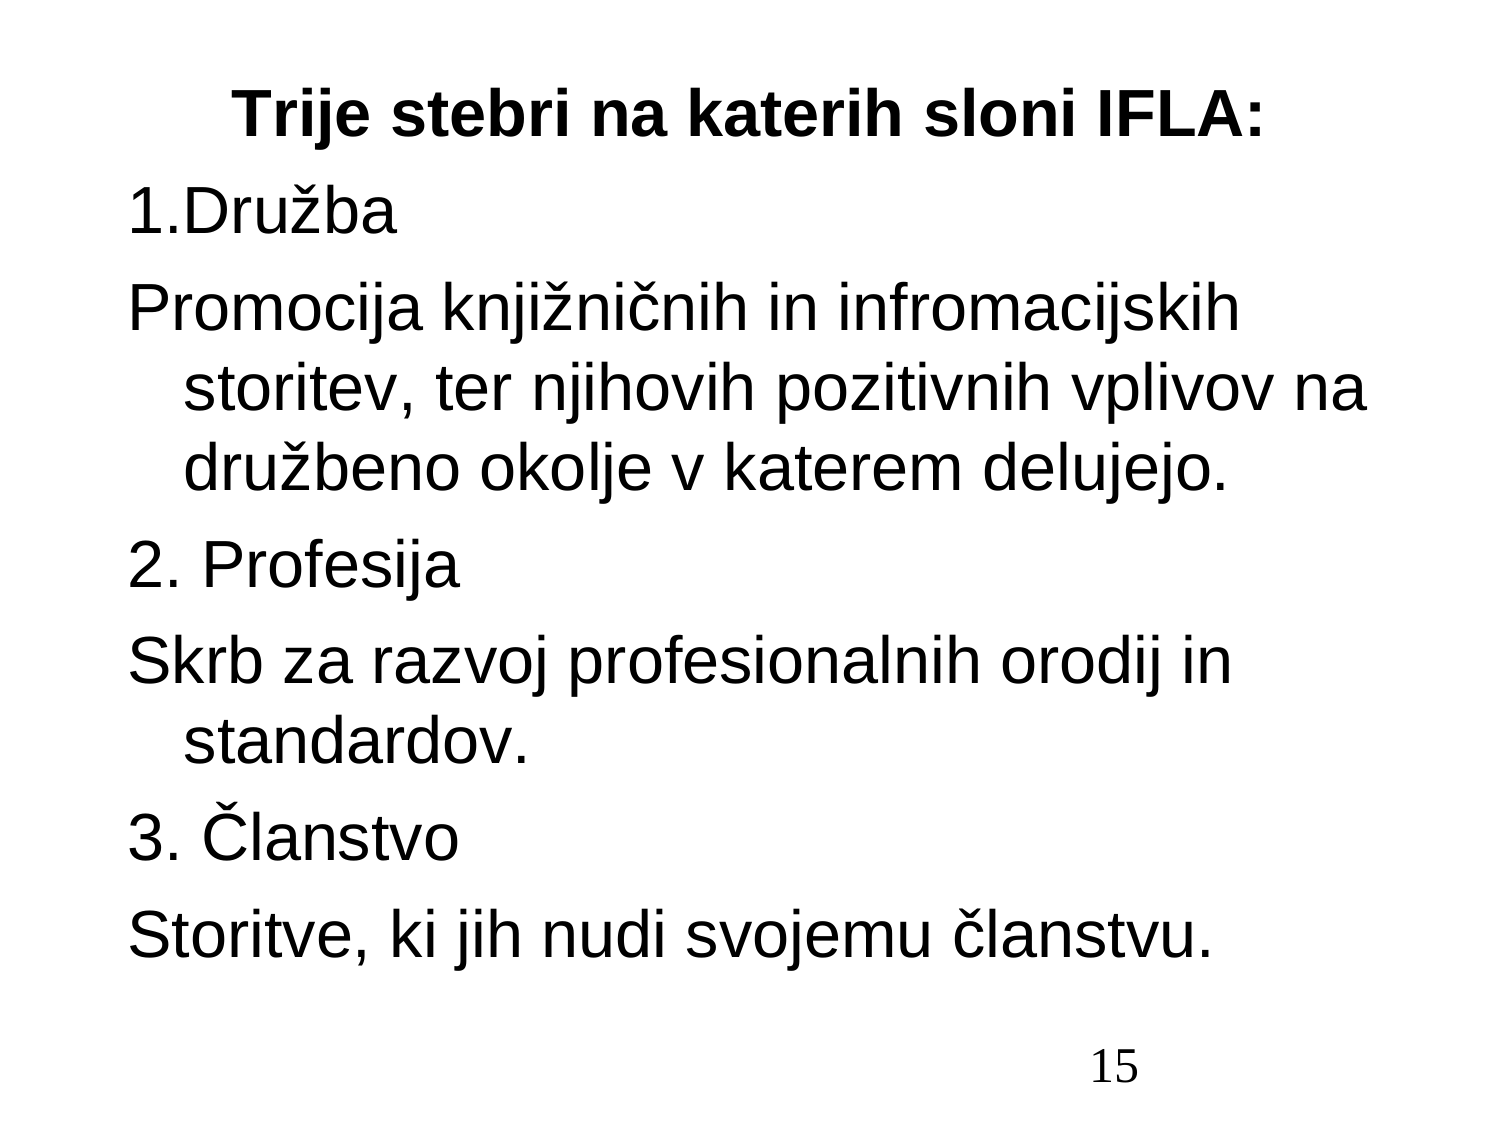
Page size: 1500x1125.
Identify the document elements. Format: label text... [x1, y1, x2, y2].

list Trije stebri na katerih sloni IFLA: 1.Družba Promocija knjižničnih in infromacijskih storitev, ter njihovih pozitivnih vplivov na družbeno okolje v katerem delujejo. 2. Profesija Skrb za razvoj profesionalnih orodij in standardov. 3. Članstvo Storitve, ki jih nudi svojemu članstvu. [112, 62, 1388, 1074]
